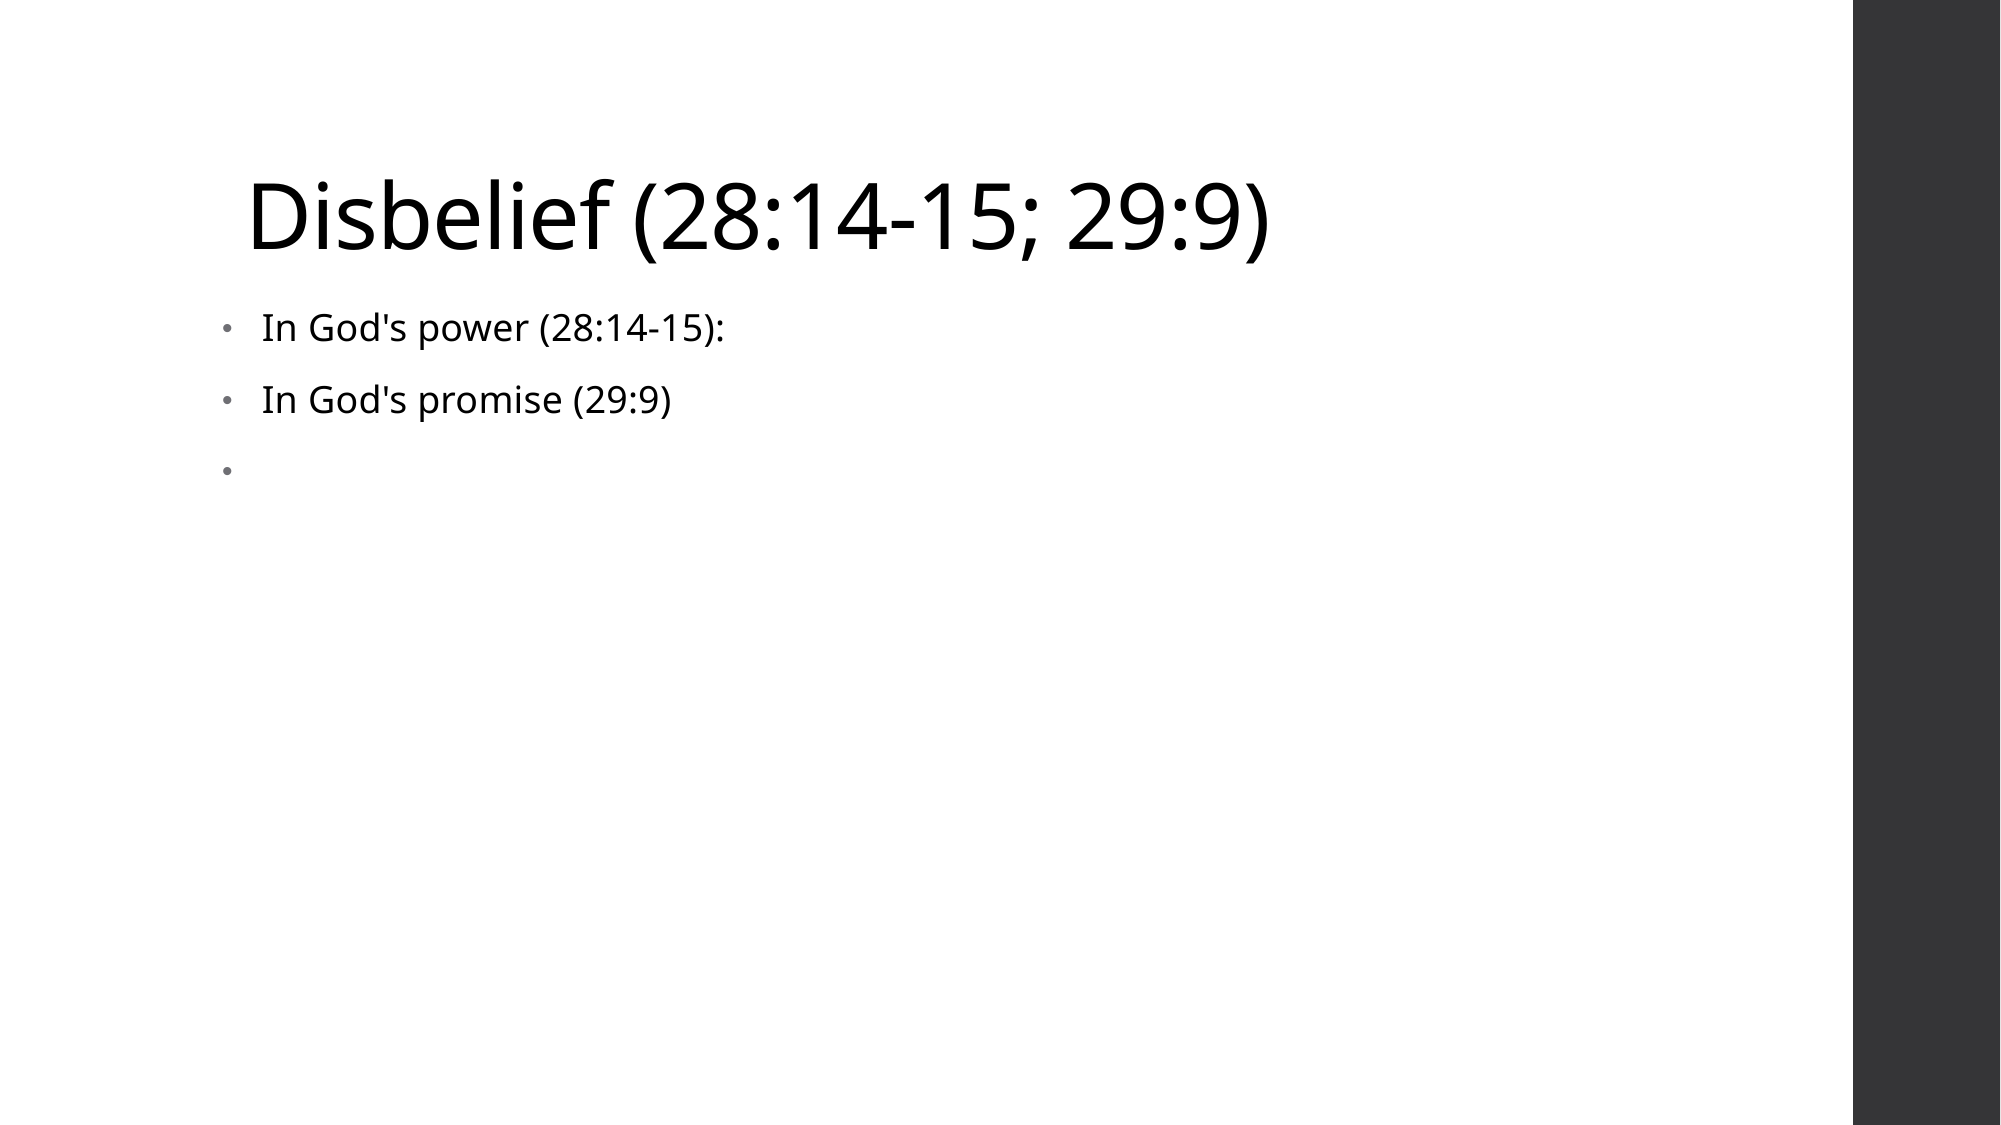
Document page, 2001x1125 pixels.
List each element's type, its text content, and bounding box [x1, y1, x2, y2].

list In God's power (28:14-15): In God's promise (29:9) [206, 299, 1617, 1014]
title Disbelief (28:14-15; 29:9) [206, 60, 1797, 278]
